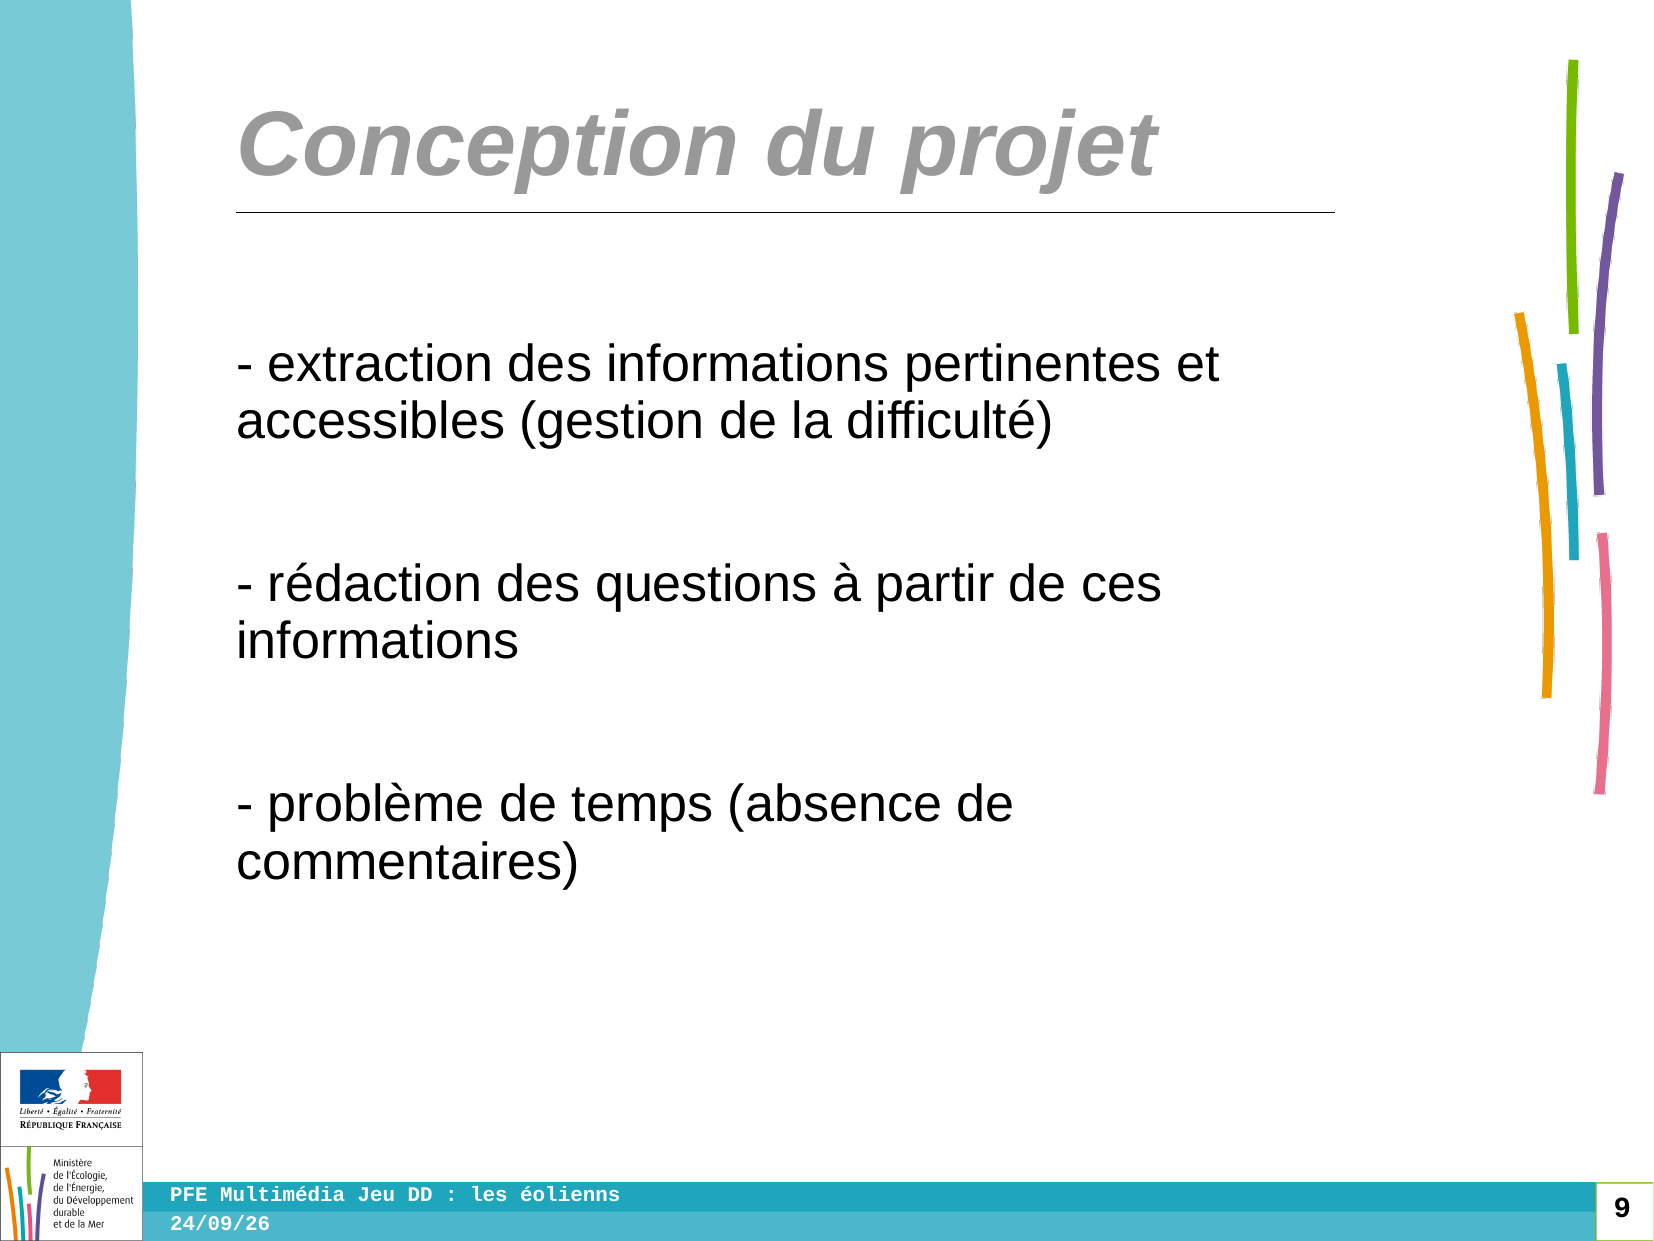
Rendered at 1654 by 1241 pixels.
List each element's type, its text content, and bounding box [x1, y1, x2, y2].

picture [0, 0, 1654, 1241]
list - extraction des informations pertinentes et accessibles (gestion de la difficulté) - rédaction des questions à partir de ces informations - problème de temps (absence de commentaires) [236, 236, 1359, 1004]
title Conception du projet [236, 69, 1447, 218]
